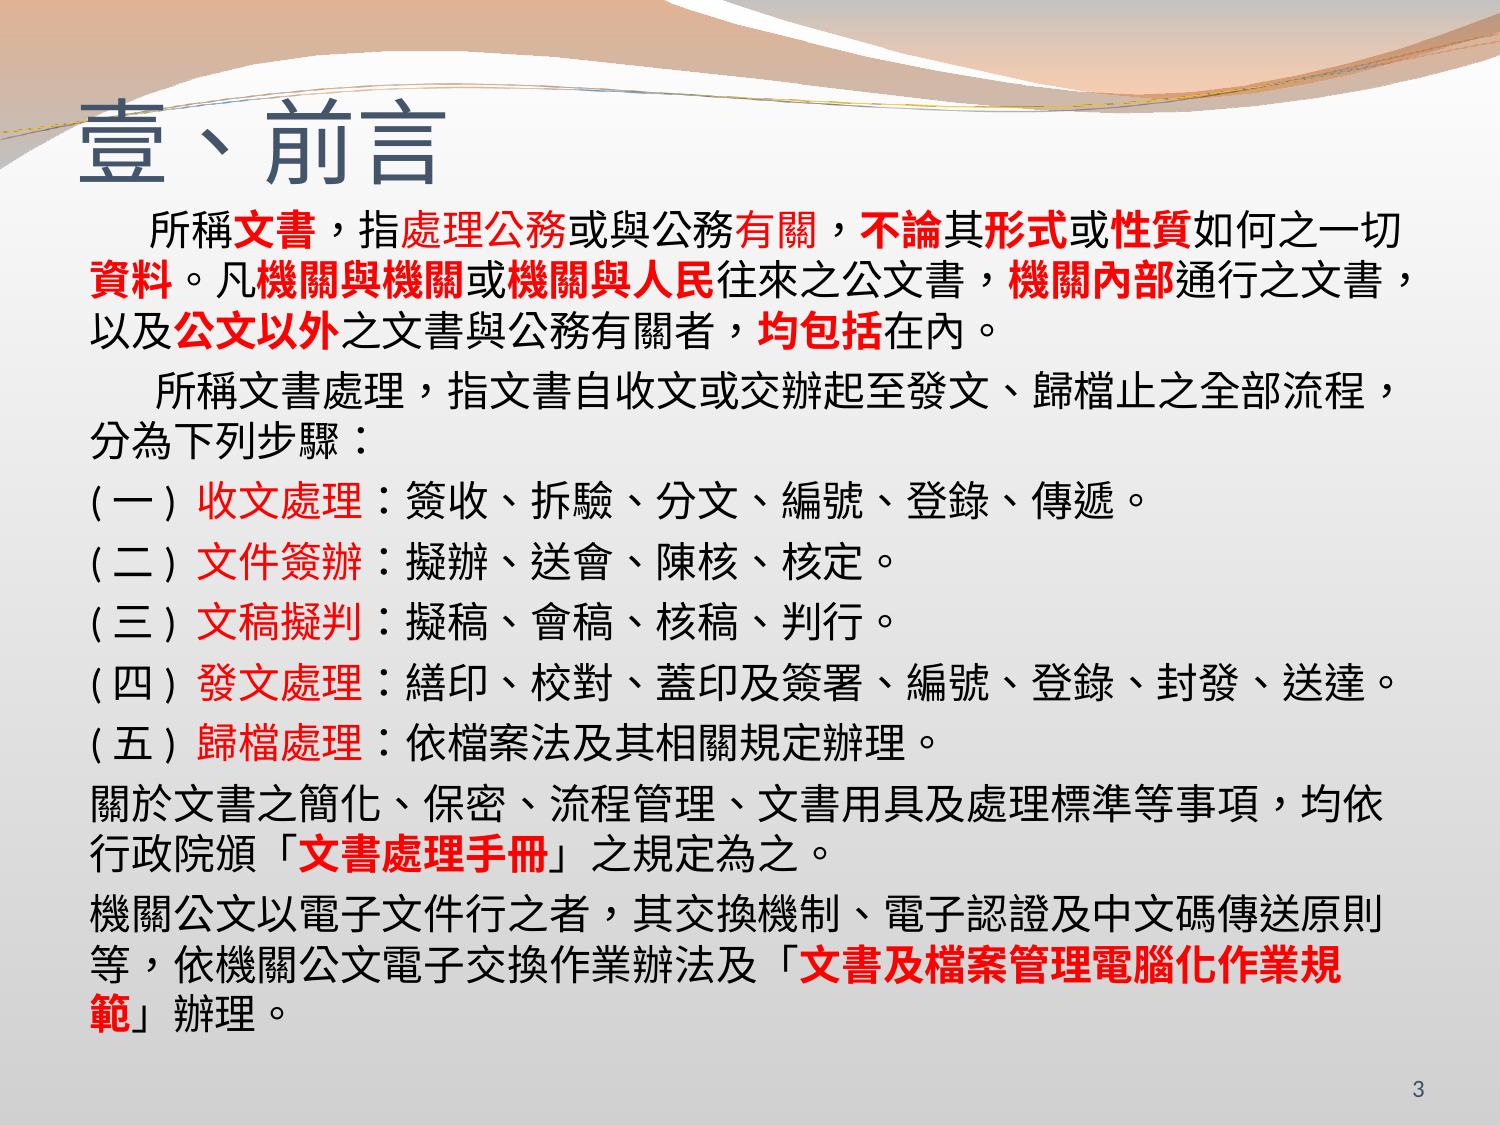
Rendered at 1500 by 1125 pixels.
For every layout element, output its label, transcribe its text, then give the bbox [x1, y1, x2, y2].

text_box <編號> [1299, 1042, 1426, 1103]
list 所稱文書，指處理公務或與公務有關，不論其形式或性質如何之一切資料。凡機關與機關或機關與人民往來之公文書，機關內部通行之文書，以及公文以外之文書與公務有關者，均包括在內。 所稱文書處理，指文書自收文或交辦起至發文、歸檔止之全部流程，分為下列步驟： (一) 收文處理：簽收、拆驗、分文、編號、登錄、傳遞。 (二) 文件簽辦：擬辦、送會、陳核、核定。 (三) 文稿擬判：擬稿、會稿、核稿、判行。 (四) 發文處理：繕印、校對、蓋印及簽署、編號、登錄、封發、送達。 (五) 歸檔處理：依檔案法及其相關規定辦理。 關於文書之簡化、保密、流程管理、文書用具及處理標準等事項，均依行政院頒「文書處理手冊」之規定為之。 機關公文以電子文件行之者，其交換機制、電子認證及中文碼傳送原則等，依機關公文電子交換作業辦法及「文書及檔案管理電腦化作業規範」辦理。 [75, 196, 1426, 1083]
picture [0, 33, 1500, 140]
title 壹、前言 [75, 115, 1426, 196]
